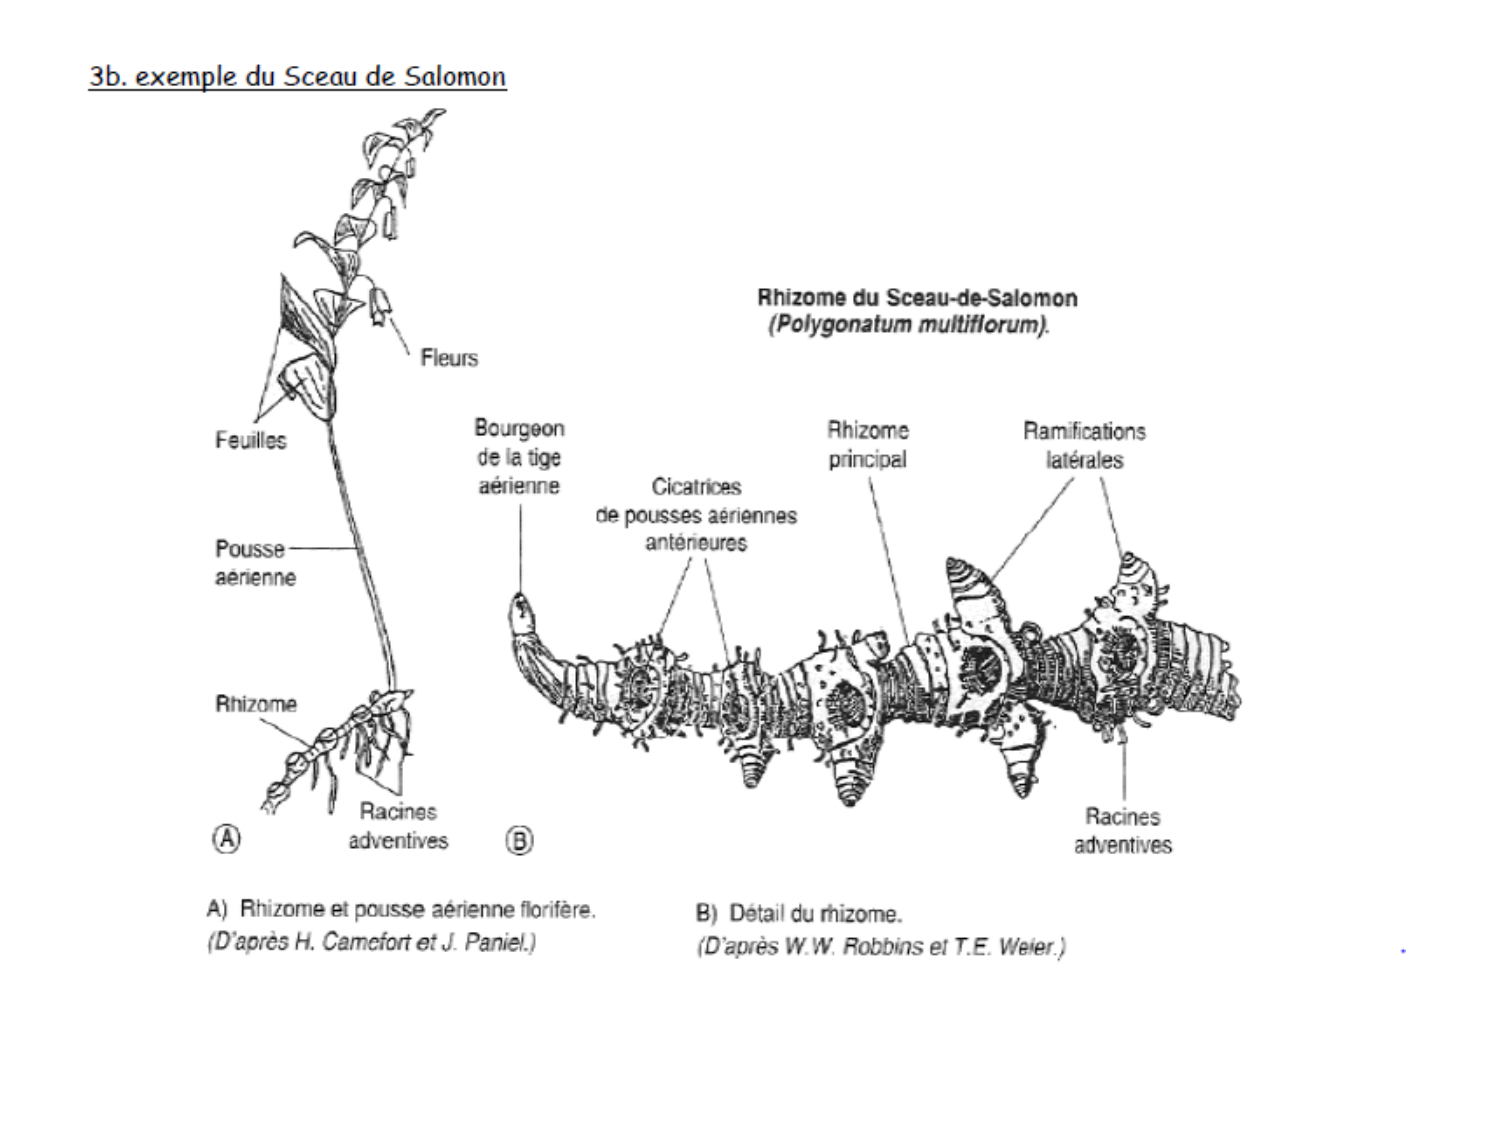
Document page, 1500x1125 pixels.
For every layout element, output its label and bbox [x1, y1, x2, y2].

picture [57, 58, 1406, 1008]
